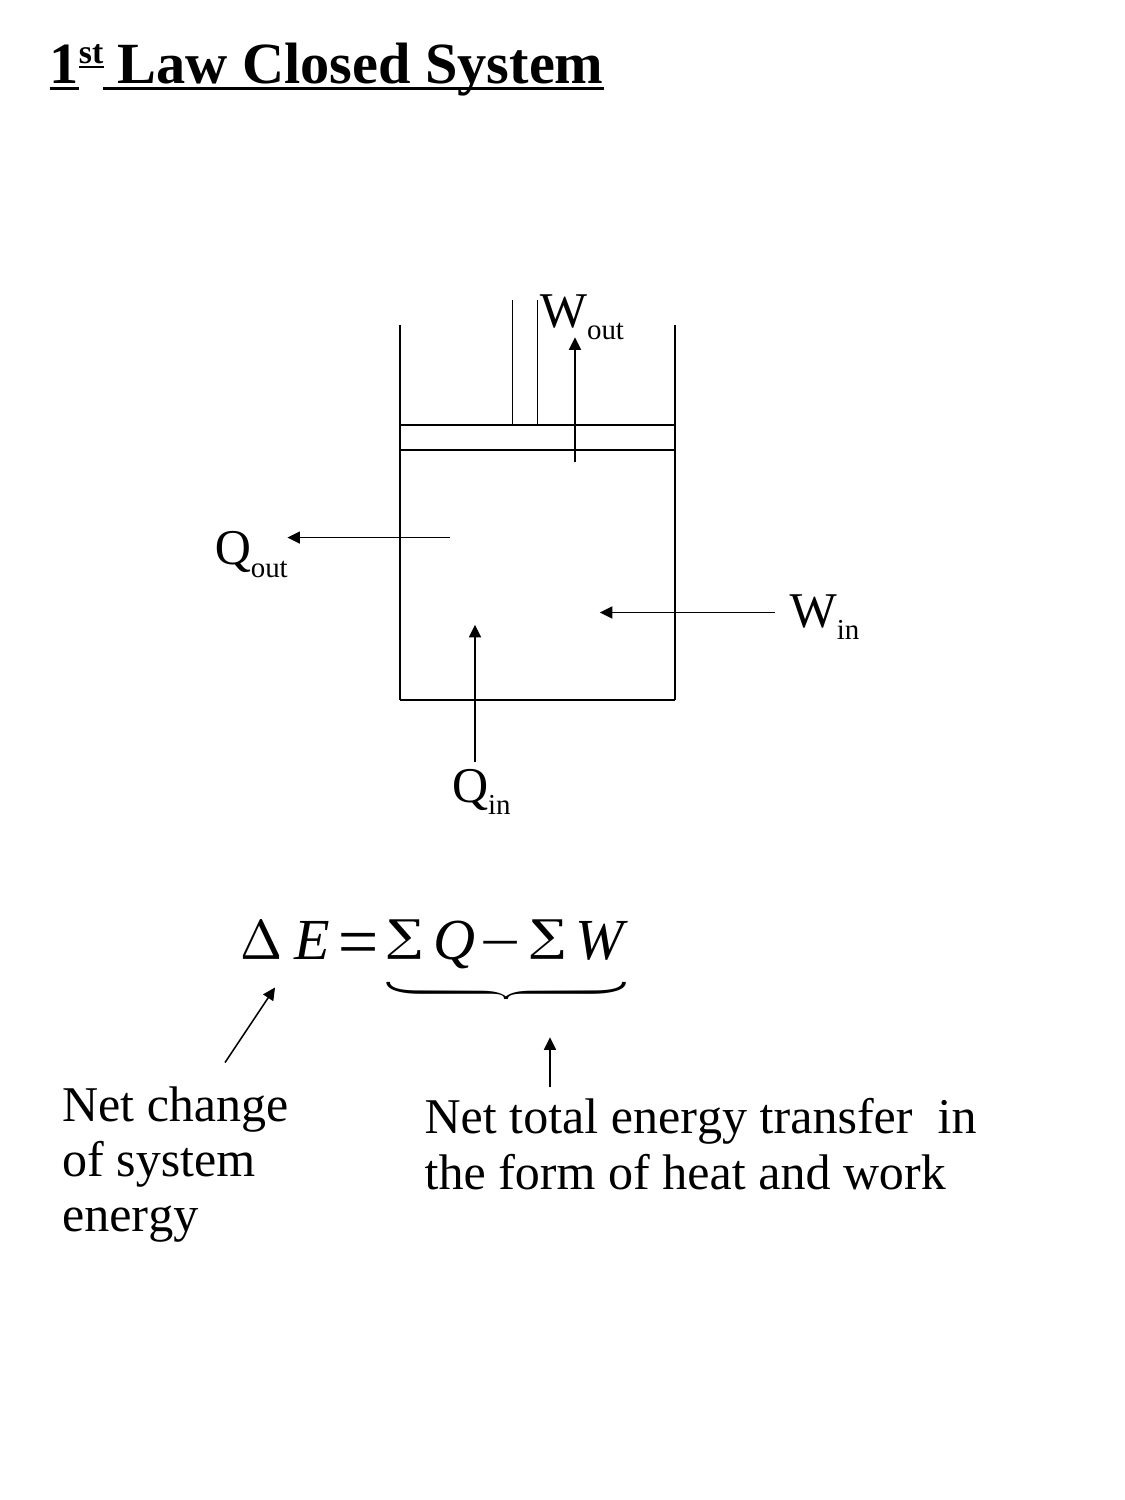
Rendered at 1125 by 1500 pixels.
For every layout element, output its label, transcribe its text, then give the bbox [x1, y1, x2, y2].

text_box Qin [437, 749, 553, 829]
text_box Net total energy transfer in the form of heat and work [409, 1081, 1013, 1208]
text_box Win [774, 574, 891, 654]
text_box Wout [525, 274, 678, 354]
text_box Qout [199, 512, 316, 592]
text_box 1st Law Closed System [34, 23, 951, 104]
chart [234, 893, 637, 1052]
text_box Net change of system energy [47, 1069, 338, 1251]
